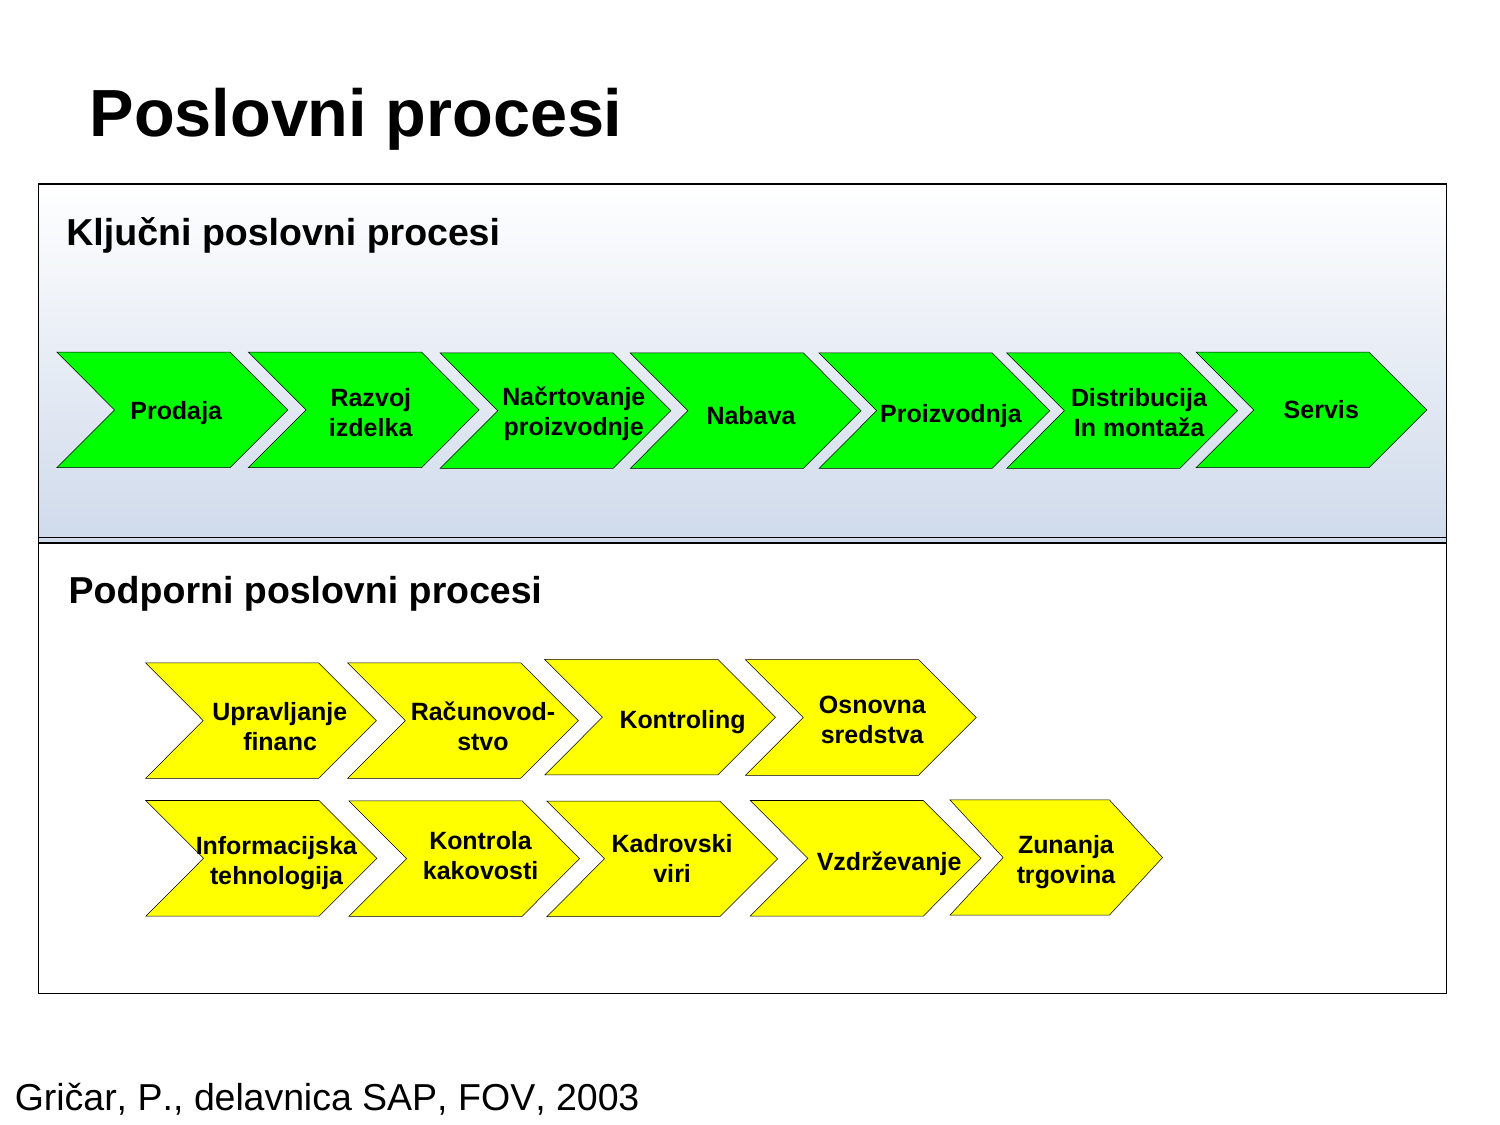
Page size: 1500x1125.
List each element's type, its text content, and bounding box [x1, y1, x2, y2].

text_box Kontroling [604, 695, 761, 741]
text_box [145, 880, 338, 917]
text_box [1146, 839, 1163, 876]
text_box [748, 829, 778, 889]
text_box [145, 726, 334, 779]
text_box [546, 801, 738, 851]
text_box [347, 662, 545, 712]
text_box [39, 538, 1446, 544]
text_box Servis [1268, 385, 1375, 431]
text_box [571, 713, 579, 728]
title Poslovni procesi [75, 45, 1426, 161]
text_box Razvoj izdelka [314, 373, 428, 450]
text_box [363, 707, 377, 734]
text_box Nabava [691, 391, 811, 438]
text_box Upravljanje financ [197, 687, 363, 763]
text_box [942, 683, 977, 752]
text_box [950, 875, 1127, 916]
text_box [950, 799, 1129, 841]
text_box Računovod- stvo [396, 687, 571, 763]
text_box Zunanja trgovina [987, 821, 1146, 897]
text_box [546, 867, 741, 917]
text_box Vzdrževanje [801, 837, 977, 884]
text_box [347, 729, 537, 779]
text_box [761, 702, 776, 732]
text_box [145, 800, 341, 836]
text_box [554, 832, 580, 885]
text_box [38, 183, 1447, 537]
text_box Proizvodnja [865, 390, 1038, 436]
text_box Kadrovski viri [596, 819, 748, 896]
text_box Podporni poslovni procesi [54, 558, 558, 619]
text_box Informacijska tehnologija [181, 822, 373, 898]
text_box [750, 800, 960, 852]
text_box Osnovna sredstva [804, 680, 942, 756]
text_box [348, 800, 546, 917]
text_box [750, 865, 956, 917]
text_box Načrtovanje proizvodnje [487, 373, 661, 449]
text_box [145, 662, 343, 715]
text_box Prodaja [115, 386, 238, 432]
text_box Gričar, P., delavnica SAP, FOV, 2003 [0, 1064, 1028, 1125]
text_box [544, 659, 754, 775]
text_box Ključni poslovni procesi [51, 200, 516, 262]
text_box Kontrola kakovosti [408, 817, 554, 893]
text_box [745, 659, 939, 776]
text_box Distribucija In montaža [1056, 373, 1223, 449]
